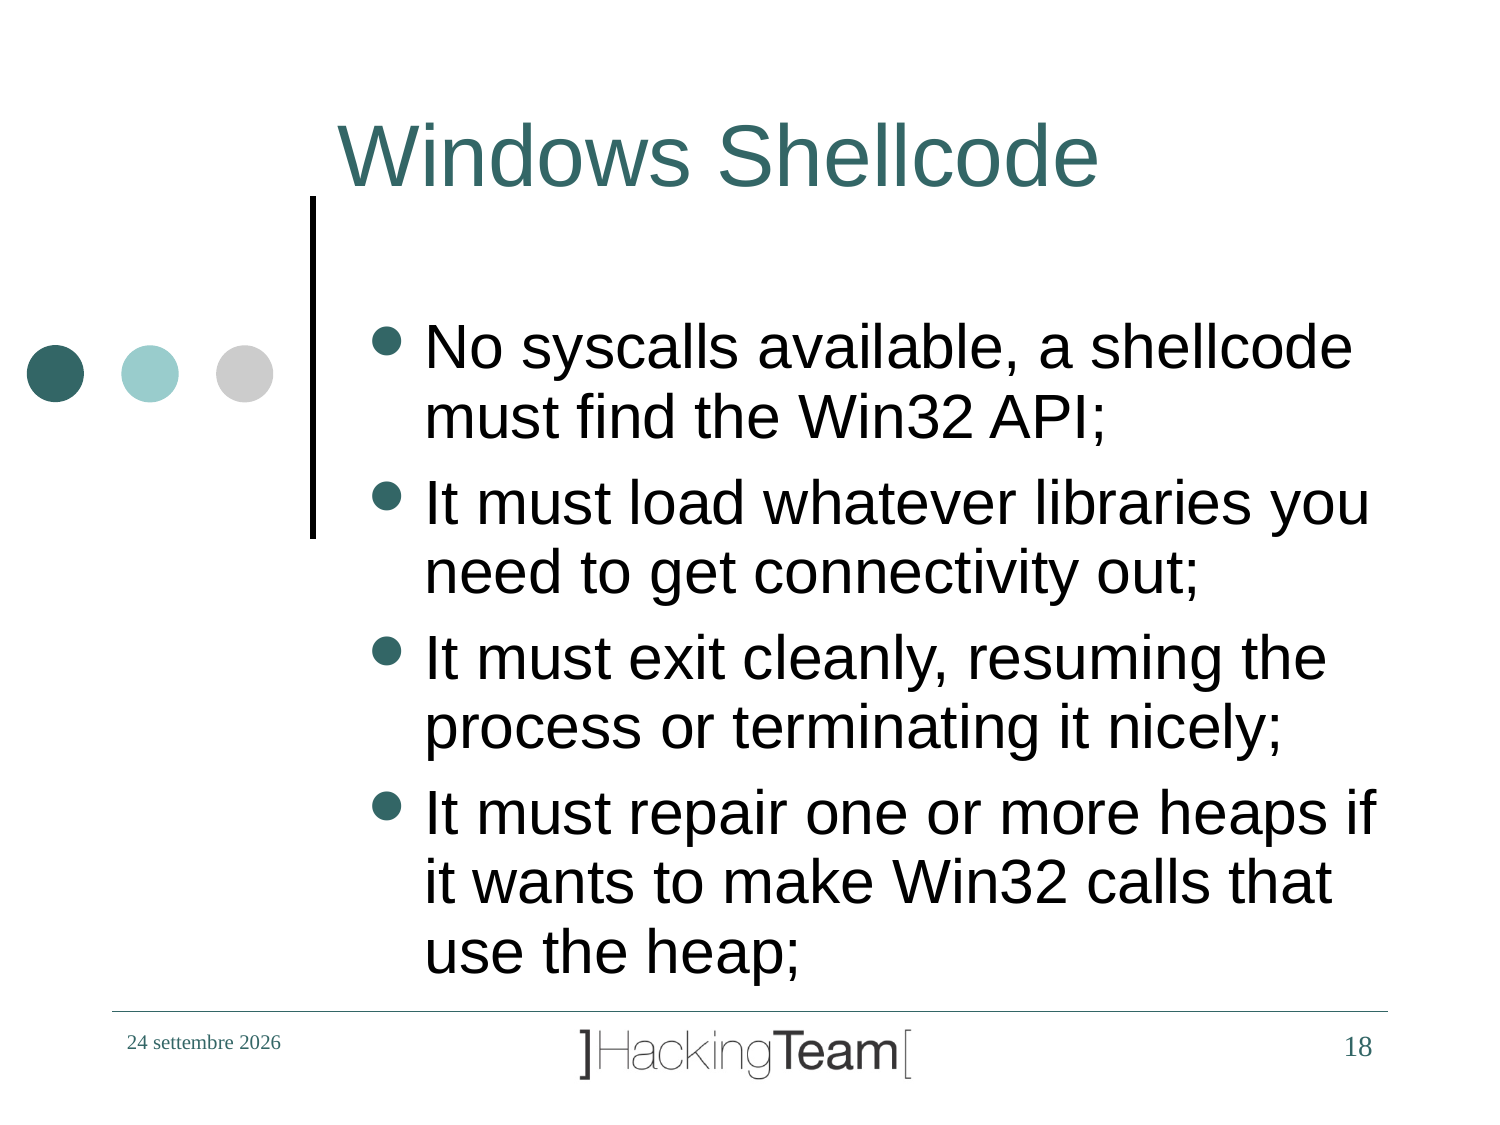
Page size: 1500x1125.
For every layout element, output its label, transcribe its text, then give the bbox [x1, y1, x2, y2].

picture [574, 1056, 916, 1084]
title Windows Shellcode [337, 31, 1401, 282]
list No syscalls available, a shellcode must find the Win32 API; It must load whatever libraries you need to get connectivity out; It must exit cleanly, resuming the process or terminating it nicely; It must repair one or more heaps if it wants to make Win32 calls that use the heap; [249, 312, 1401, 1056]
